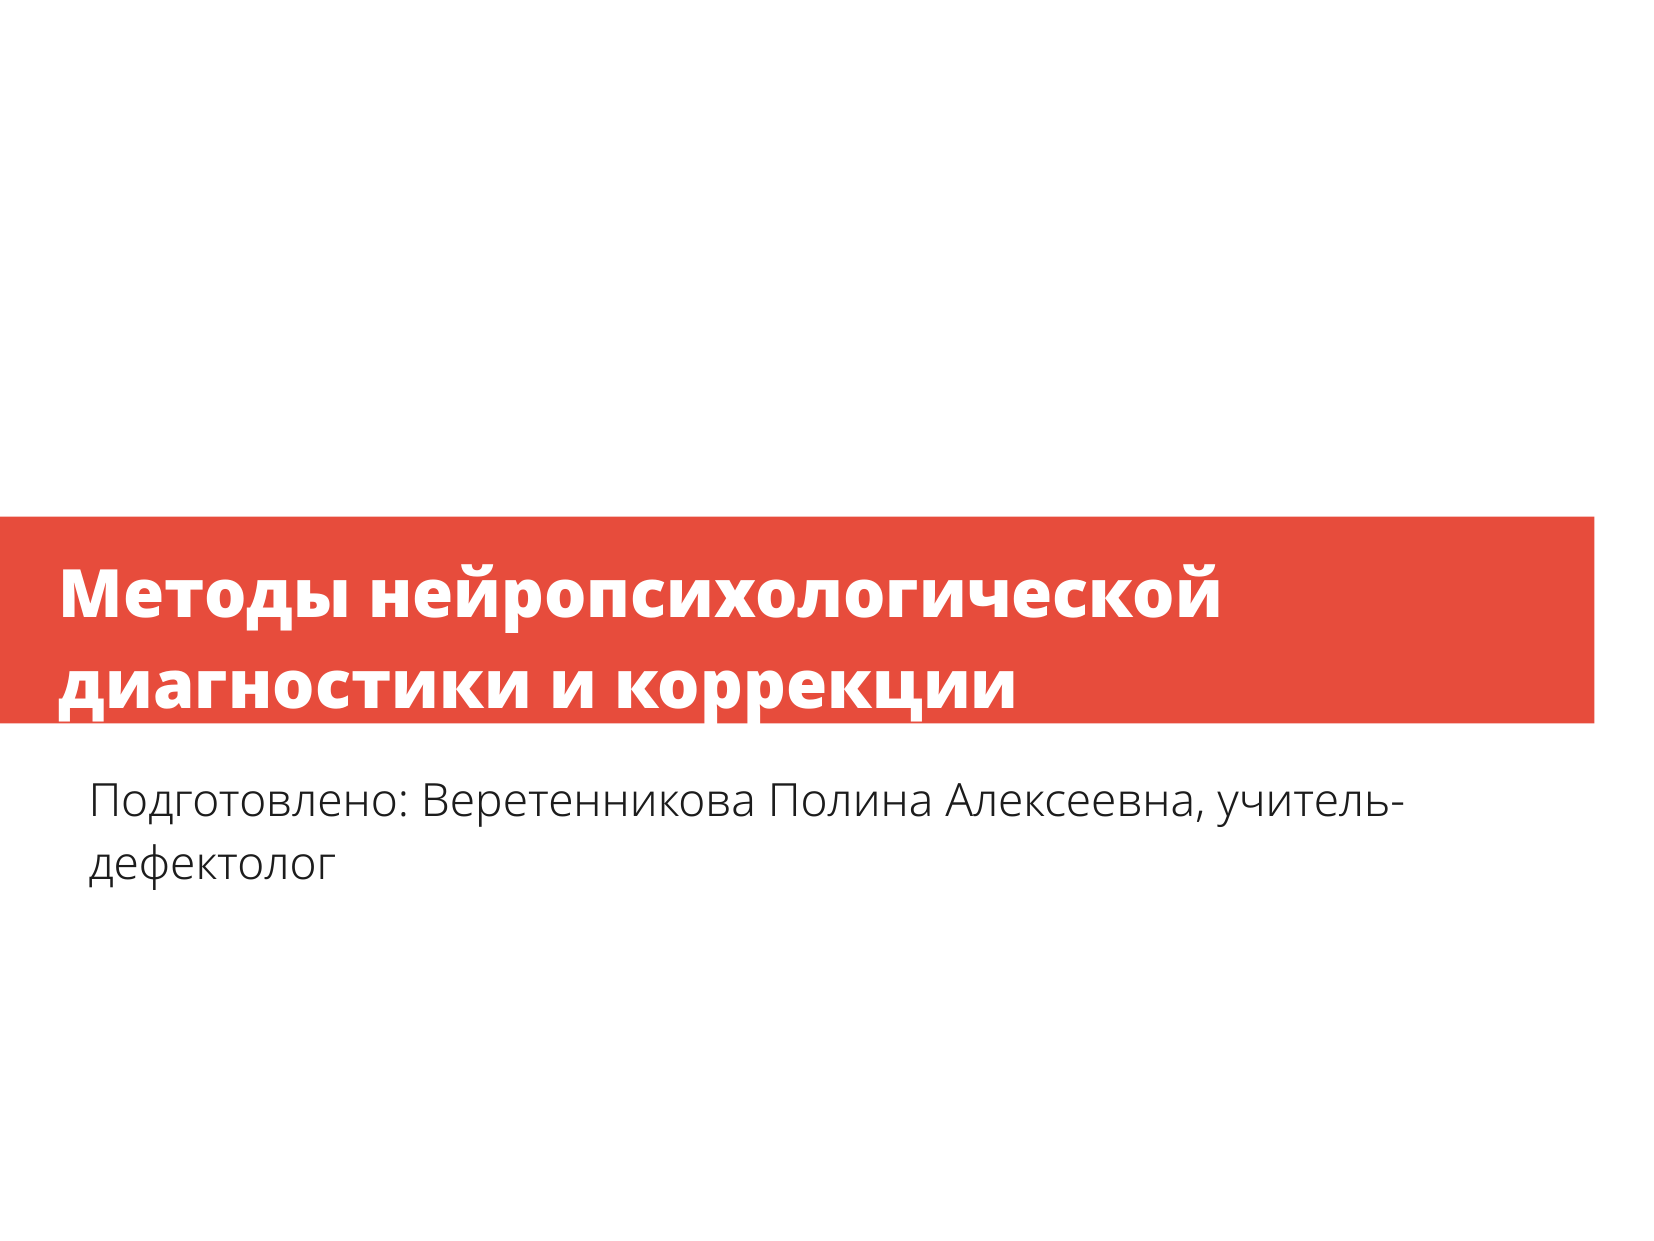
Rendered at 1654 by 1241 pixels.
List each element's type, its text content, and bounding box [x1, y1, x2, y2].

subtitle Подготовлено: Веретенникова Полина Алексеевна, учитель-дефектолог [88, 767, 1595, 1182]
title Методы нейропсихологической диагностики и коррекции [59, 546, 1595, 694]
